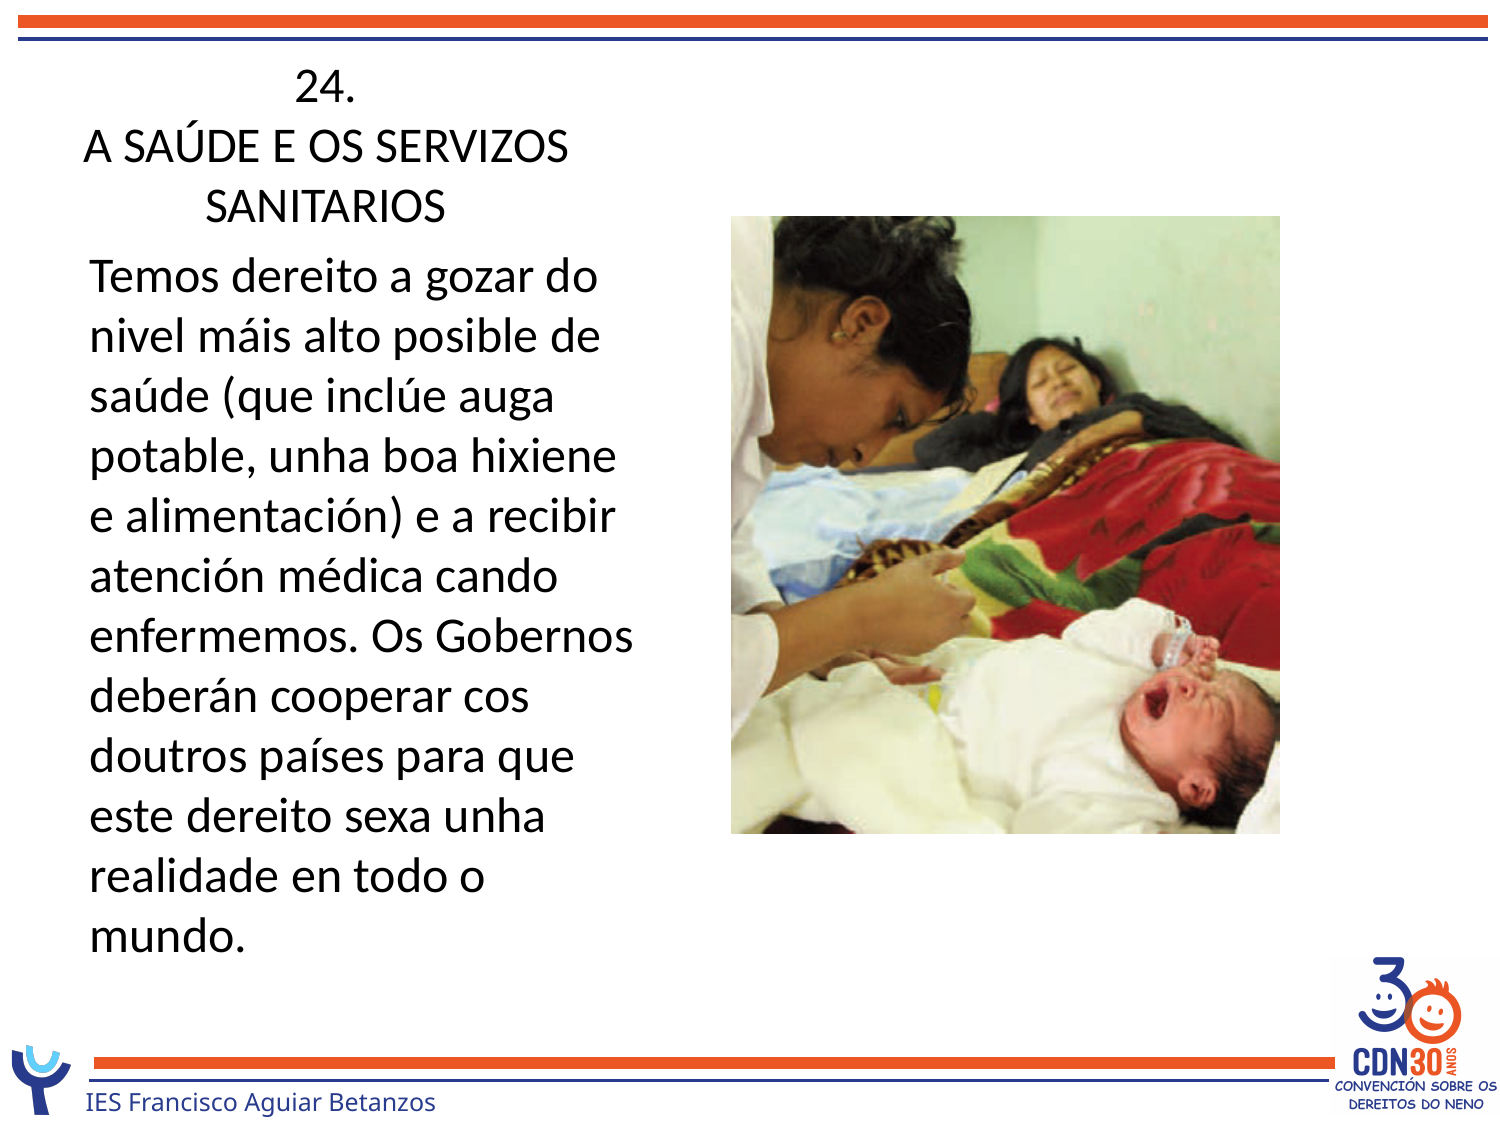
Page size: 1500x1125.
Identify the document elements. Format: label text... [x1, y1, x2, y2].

title 24. A SAÚDE E OS SERVIZOS SANITARIOS [38, 44, 615, 201]
picture [731, 216, 1280, 834]
picture [1330, 956, 1500, 1115]
list Temos dereito a gozar do nivel máis alto posible de saúde (que inclúe auga potable, unha boa hixiene e alimentación) e a recibir atención médica cando enfermemos. Os Gobernos deberán cooperar cos doutros países para que este dereito sexa unha realidade en todo o mundo. [75, 235, 668, 1005]
picture [11, 1045, 71, 1115]
